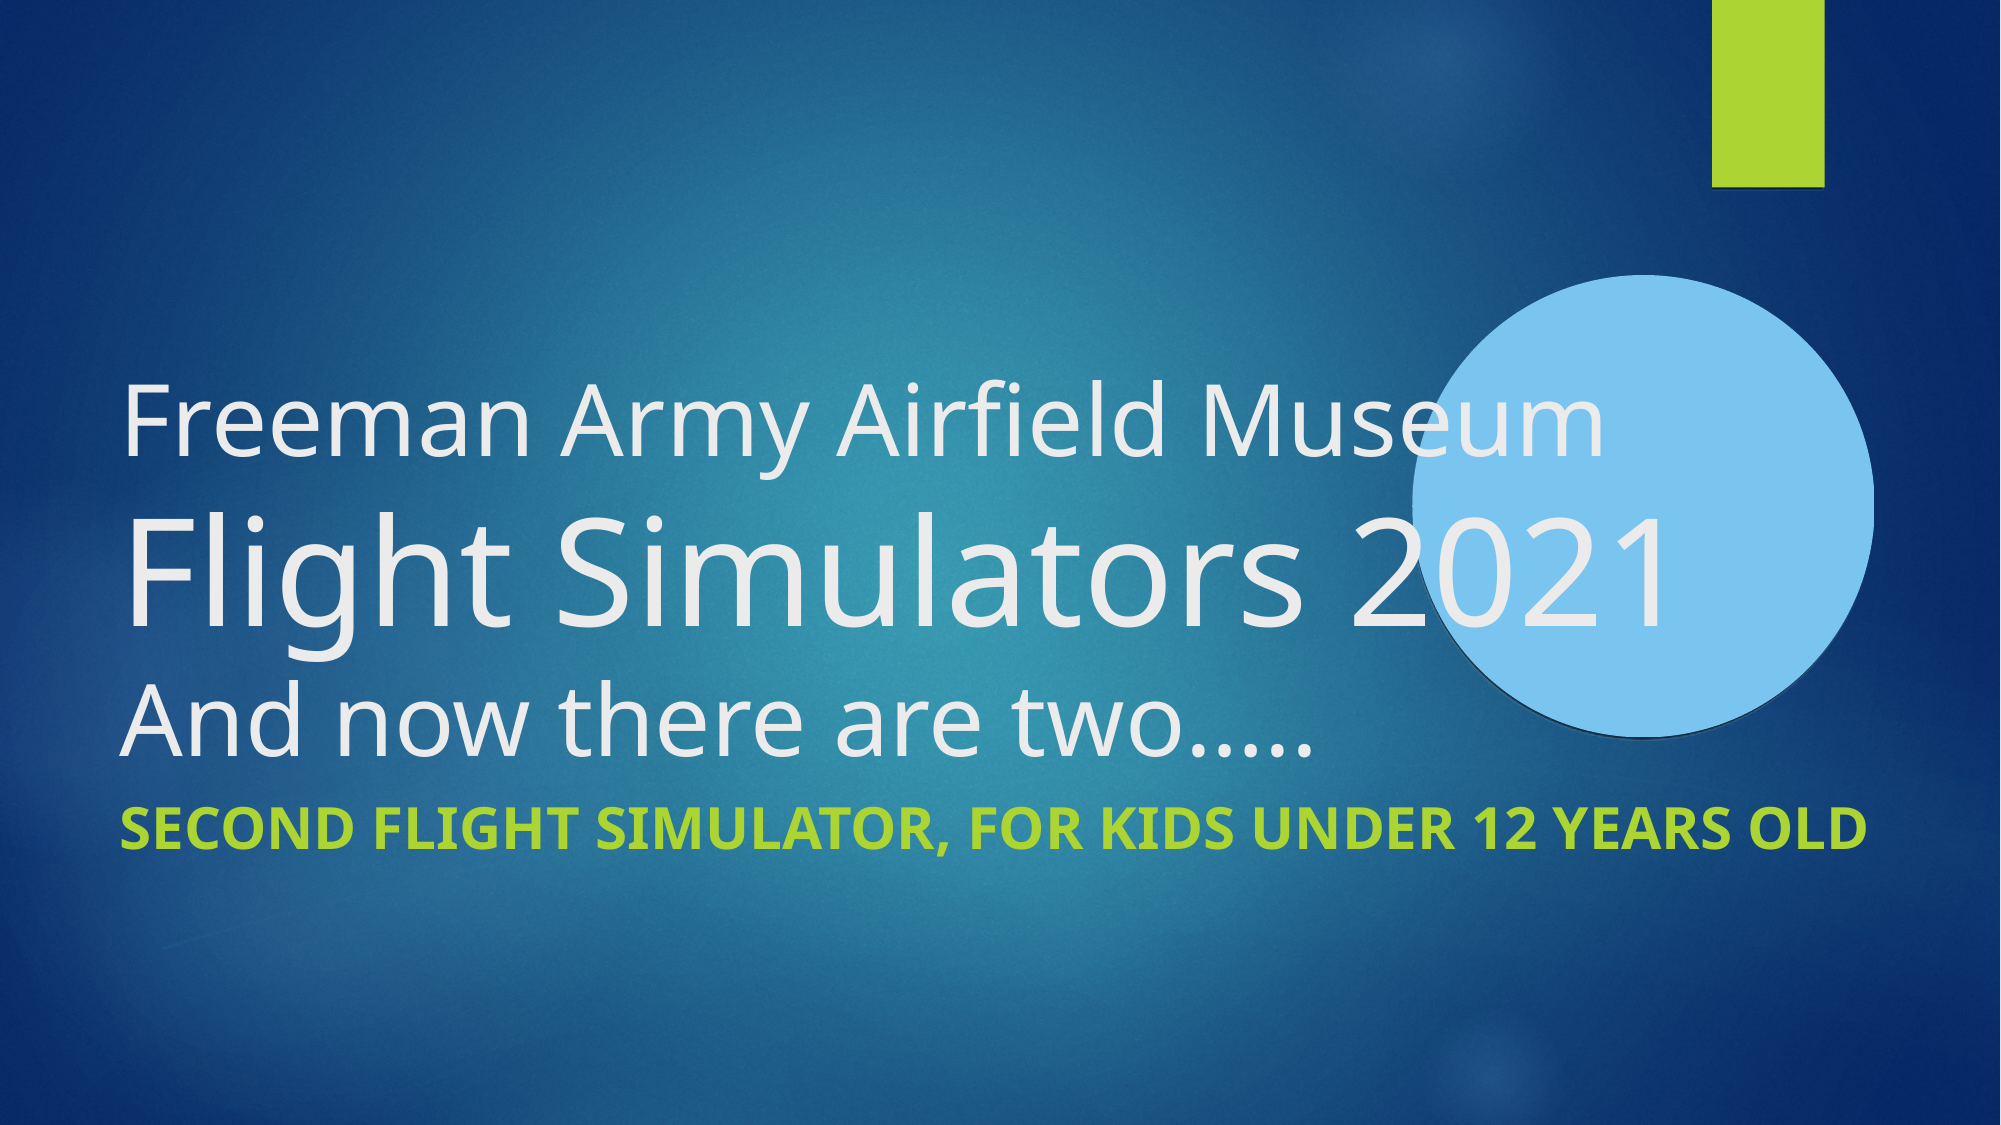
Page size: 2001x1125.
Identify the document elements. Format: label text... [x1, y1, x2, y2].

text_box Freeman Army Airfield Museum Flight Simulators 2021 And now there are two….. [105, 237, 1904, 784]
picture [0, 0, 2001, 1125]
text_box Second flight simulator, for kids under 12 years old [105, 783, 1895, 925]
